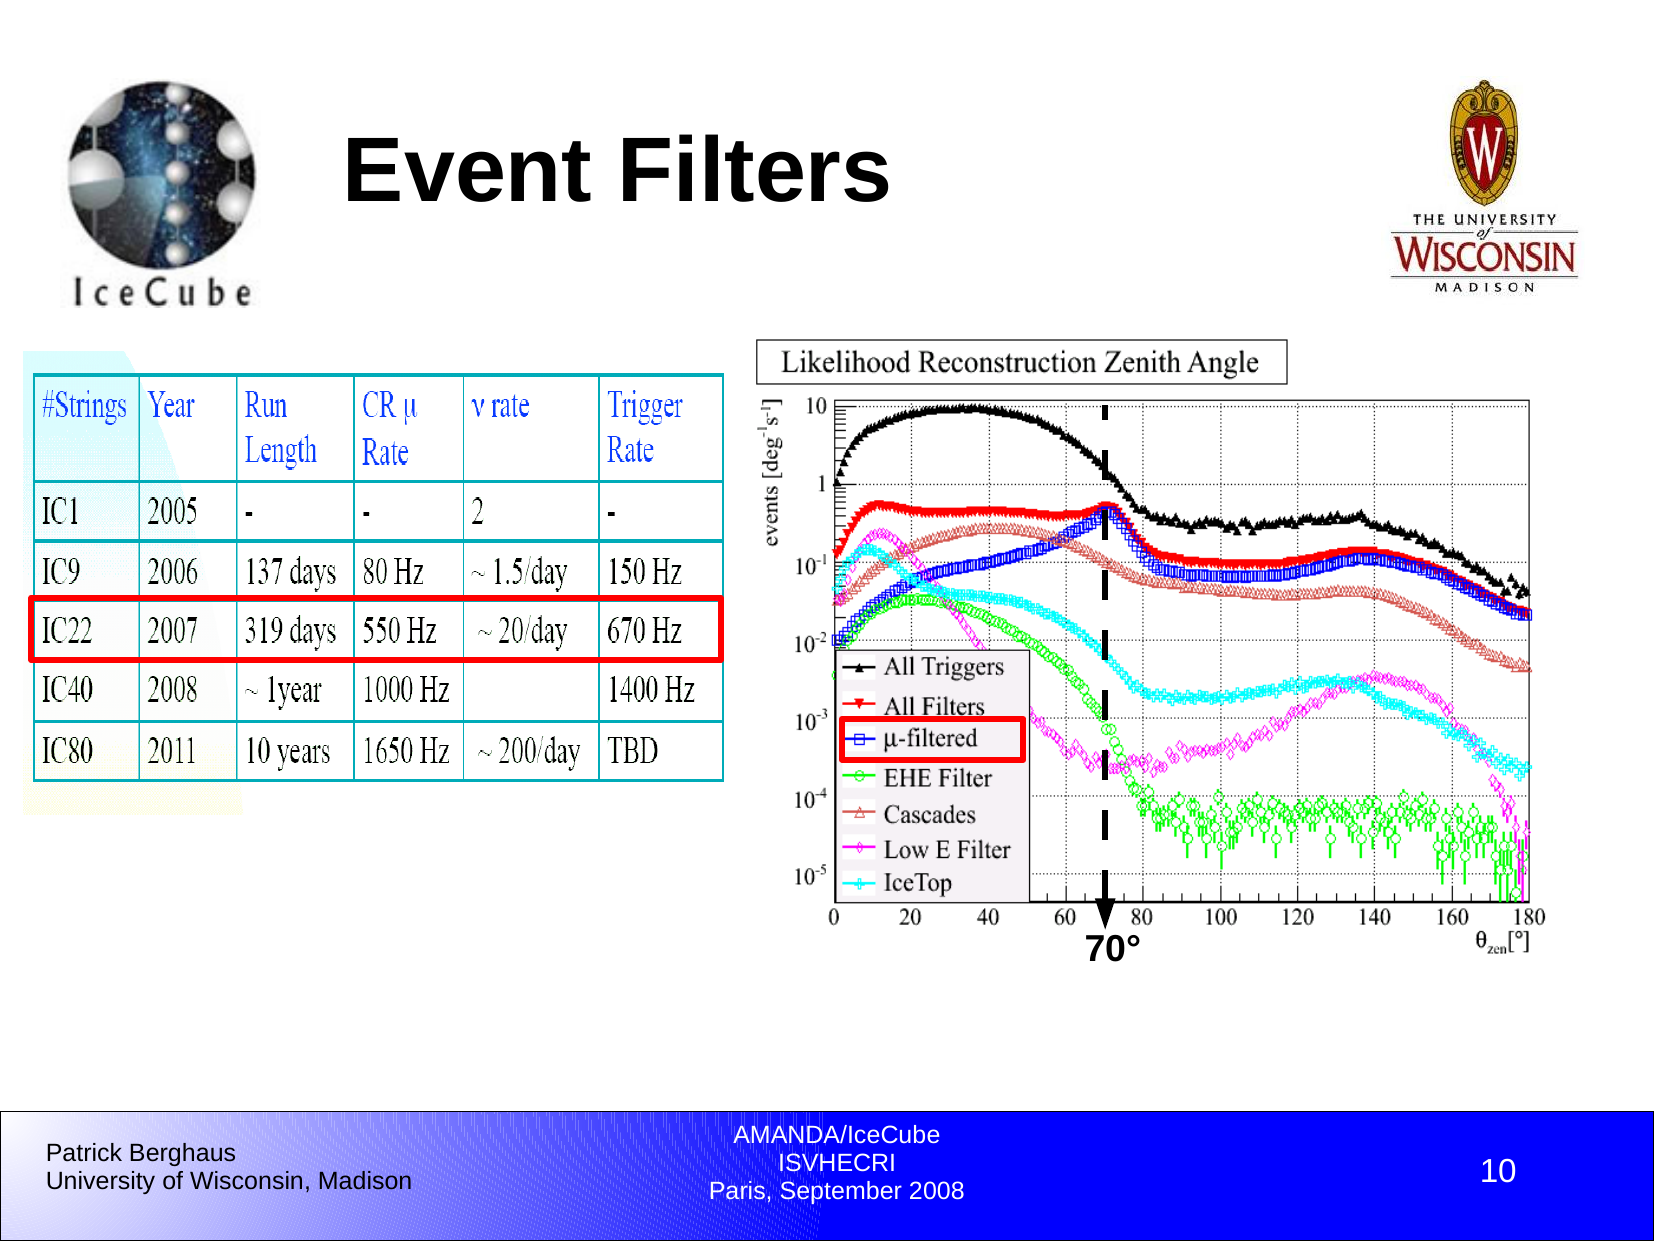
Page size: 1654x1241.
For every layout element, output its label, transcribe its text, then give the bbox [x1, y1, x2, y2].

picture [23, 337, 1616, 965]
text_box Event Filters [328, 111, 907, 265]
picture [1381, 76, 1585, 310]
picture [60, 78, 263, 308]
text_box 70° [1069, 919, 1164, 992]
